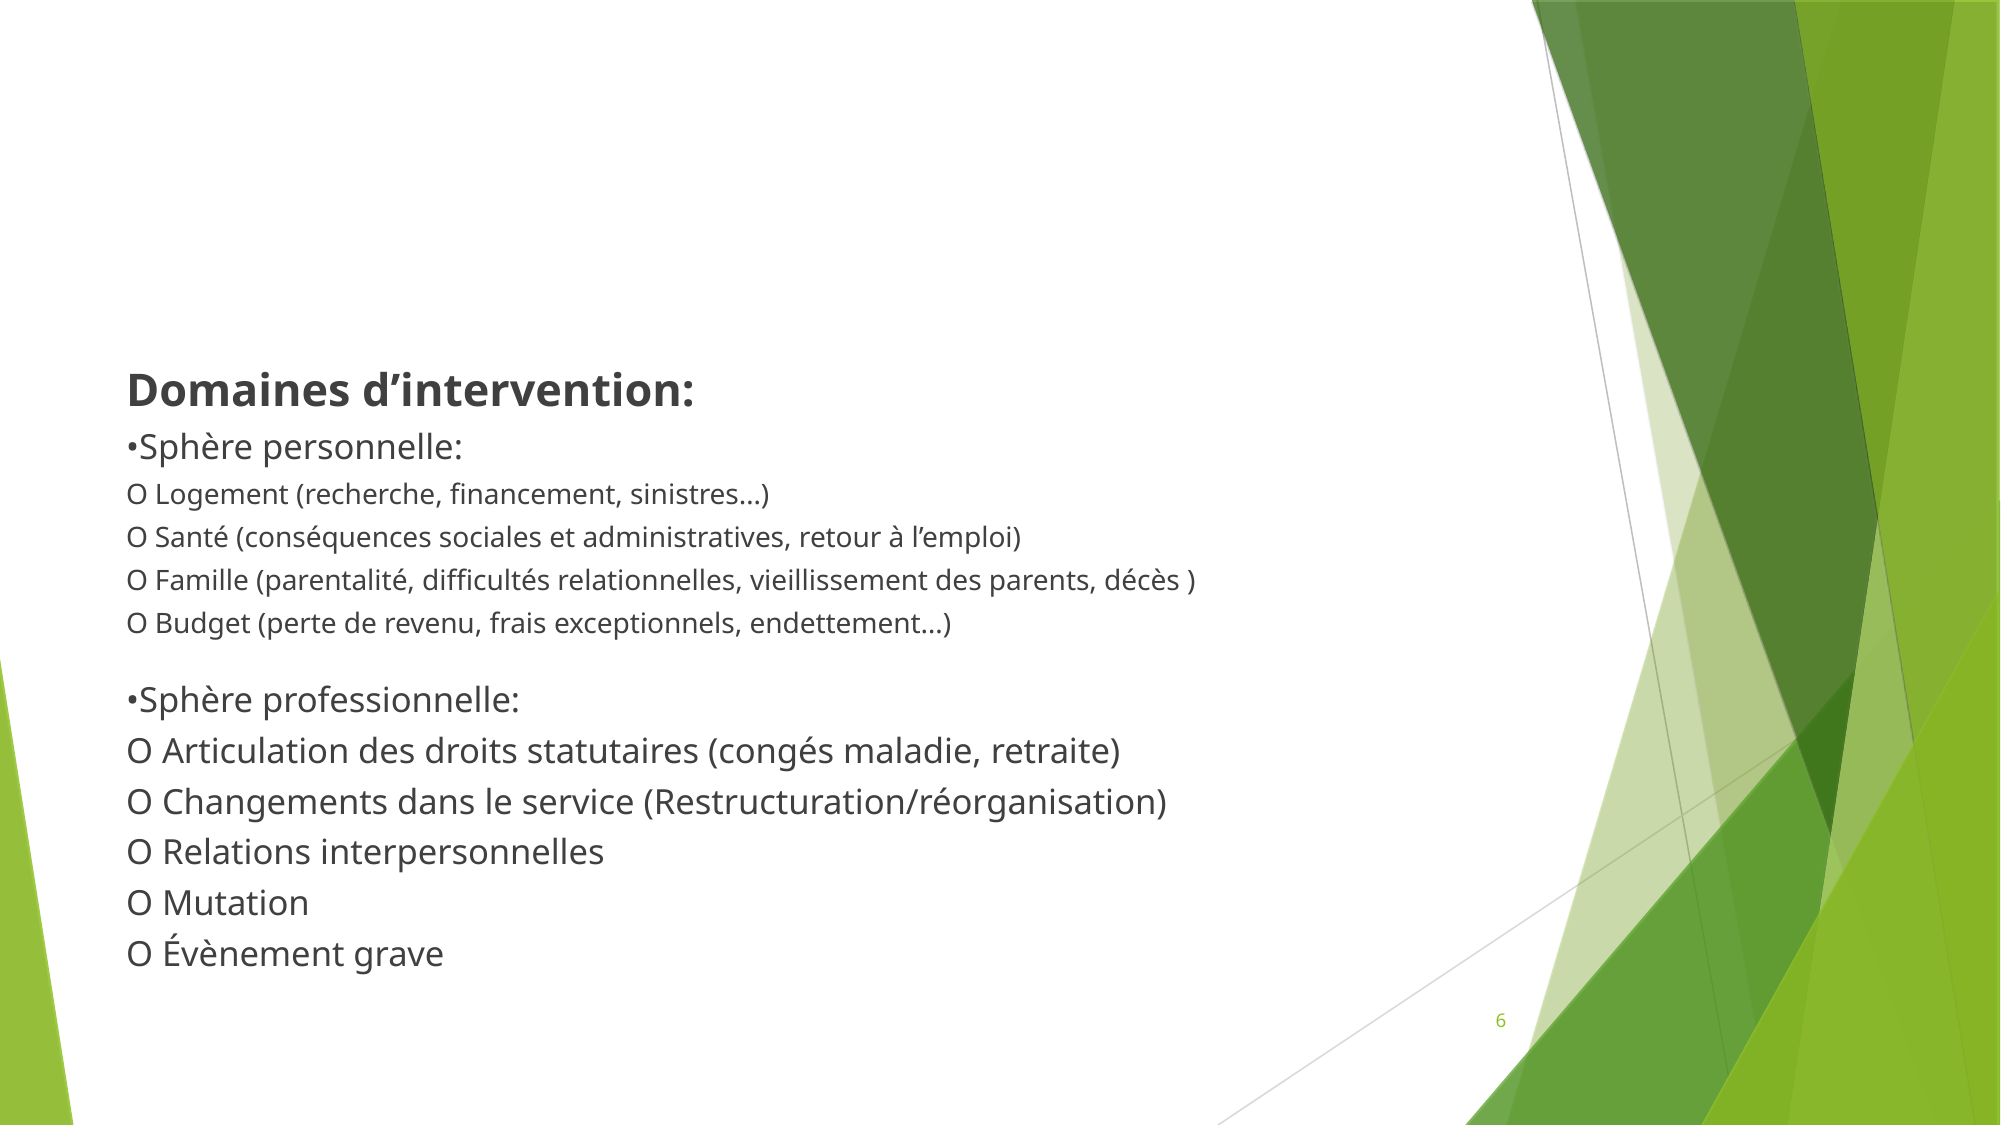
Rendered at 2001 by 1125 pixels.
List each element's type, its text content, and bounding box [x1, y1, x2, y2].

slide_number <numéro> [1409, 991, 1522, 1051]
list Domaines d’intervention: •Sphère personnelle: O Logement (recherche, financement, sinistres…) O Santé (conséquences sociales et administratives, retour à l’emploi) O Famille (parentalité, difficultés relationnelles, vieillissement des parents, décès ) O Budget (perte de revenu, frais exceptionnels, endettement…) •Sphère professionnelle: O Articulation des droits statutaires (congés maladie, retraite) O Changements dans le service (Restructuration/réorganisation) O Relations interpersonnelles O Mutation O Évènement grave [111, 354, 1522, 992]
